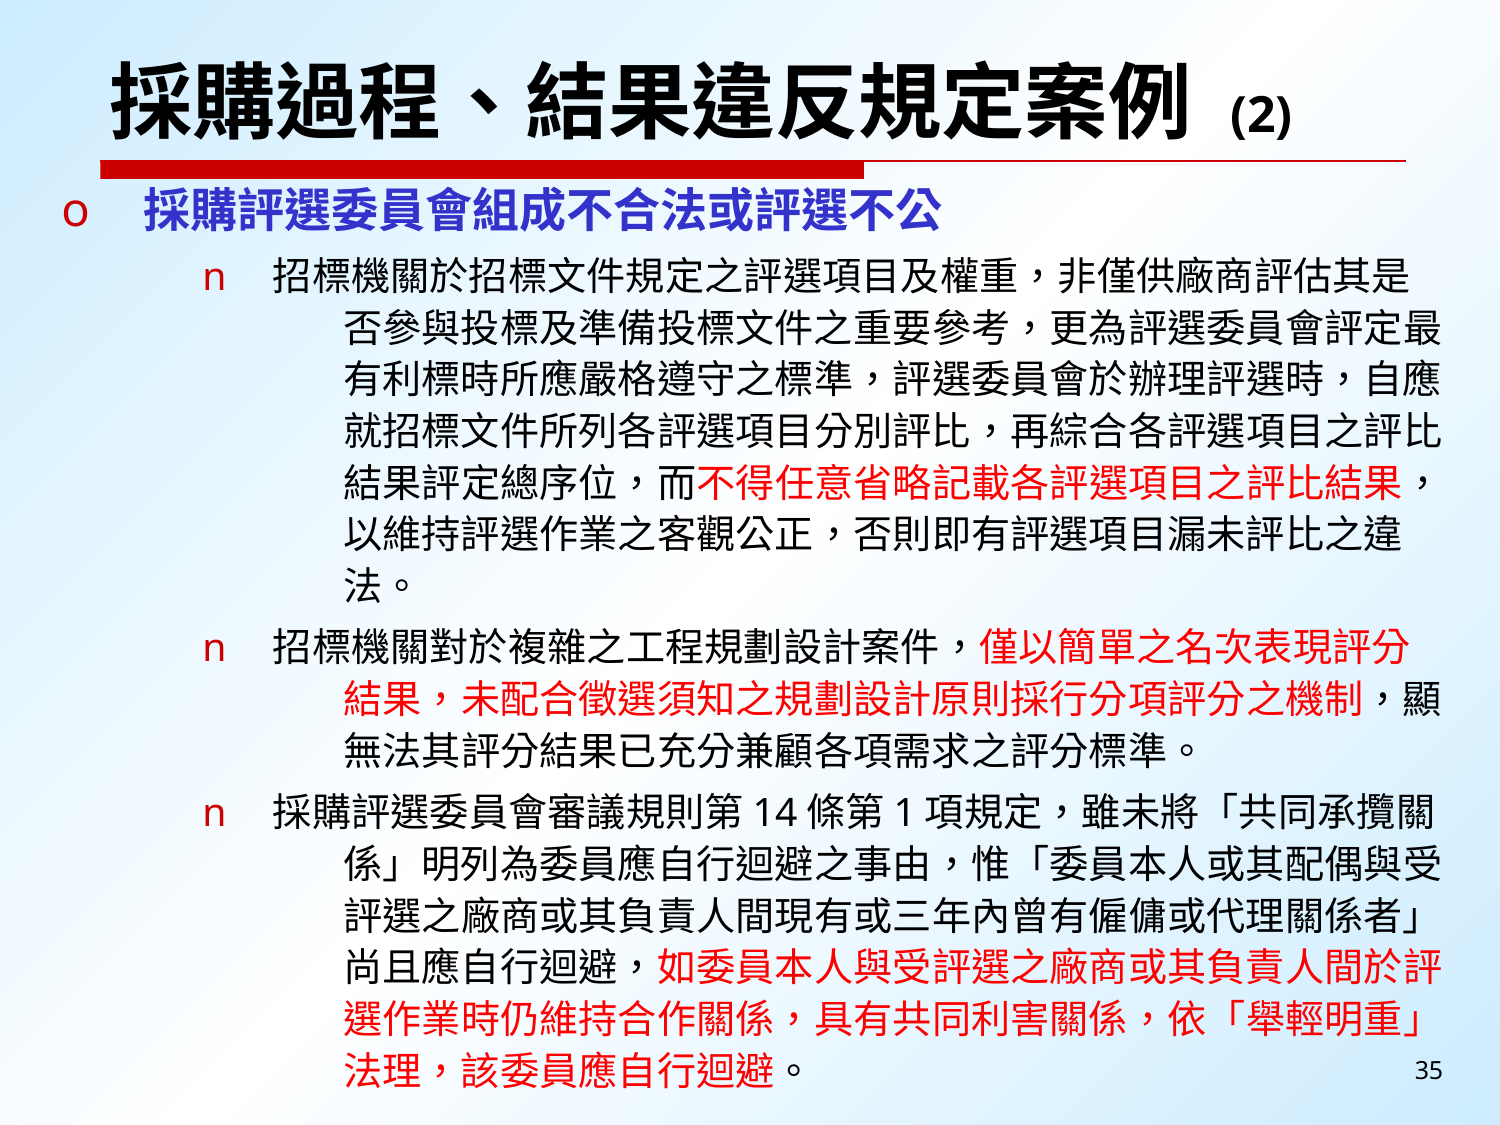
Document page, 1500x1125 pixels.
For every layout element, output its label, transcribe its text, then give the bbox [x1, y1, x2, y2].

title 採購過程、結果違反規定案例 (2) [94, 30, 1407, 158]
list 採購評選委員會組成不合法或評選不公 招標機關於招標文件規定之評選項目及權重，非僅供廠商評估其是否參與投標及準備投標文件之重要參考，更為評選委員會評定最有利標時所應嚴格遵守之標準，評選委員會於辦理評選時，自應就招標文件所列各評選項目分別評比，再綜合各評選項目之評比結果評定總序位，而不得任意省略記載各評選項目之評比結果，以維持評選作業之客觀公正，否則即有評選項目漏未評比之違法。 招標機關對於複雜之工程規劃設計案件，僅以簡單之名次表現評分結果，未配合徵選須知之規劃設計原則採行分項評分之機制，顯無法其評分結果已充分兼顧各項需求之評分標準。 採購評選委員會審議規則第14條第1項規定，雖未將「共同承攬關係」明列為委員應自行迴避之事由，惟「委員本人或其配偶與受評選之廠商或其負責人間現有或三年內曾有僱傭或代理關係者」尚且應自行迴避，如委員本人與受評選之廠商或其負責人間於評選作業時仍維持合作關係，具有共同利害關係，依「舉輕明重」法理，該委員應自行迴避。 [46, 172, 1459, 1102]
